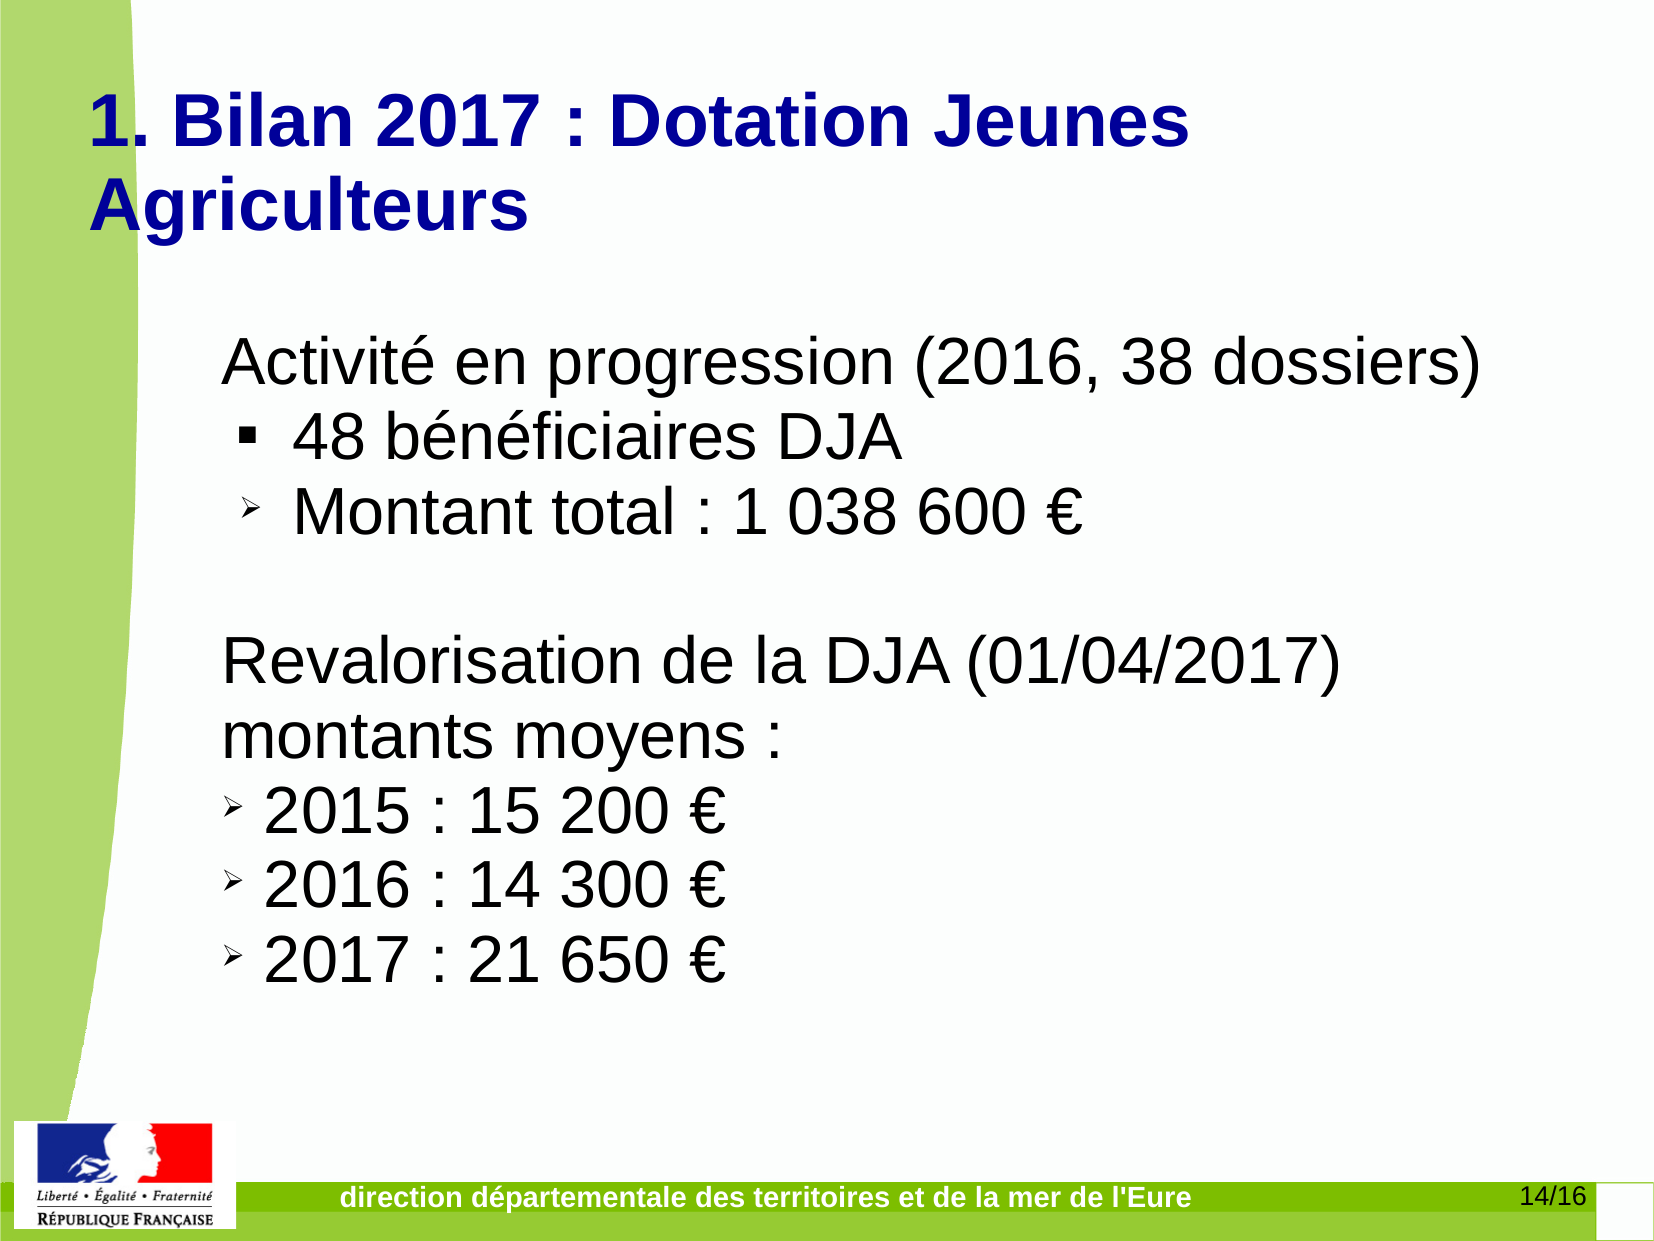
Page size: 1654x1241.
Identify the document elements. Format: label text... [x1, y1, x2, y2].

text_box Activité en progression (2016, 38 dossiers) 48 bénéficiaires DJA Montant total : 1 038 600 € Revalorisation de la DJA (01/04/2017) montants moyens : 2015 : 15 200 € 2016 : 14 300 € 2017 : 21 650 € [206, 324, 1625, 1241]
title 1. Bilan 2017 : Dotation Jeunes Agriculteurs [88, 25, 1577, 299]
picture [0, 0, 1654, 1241]
